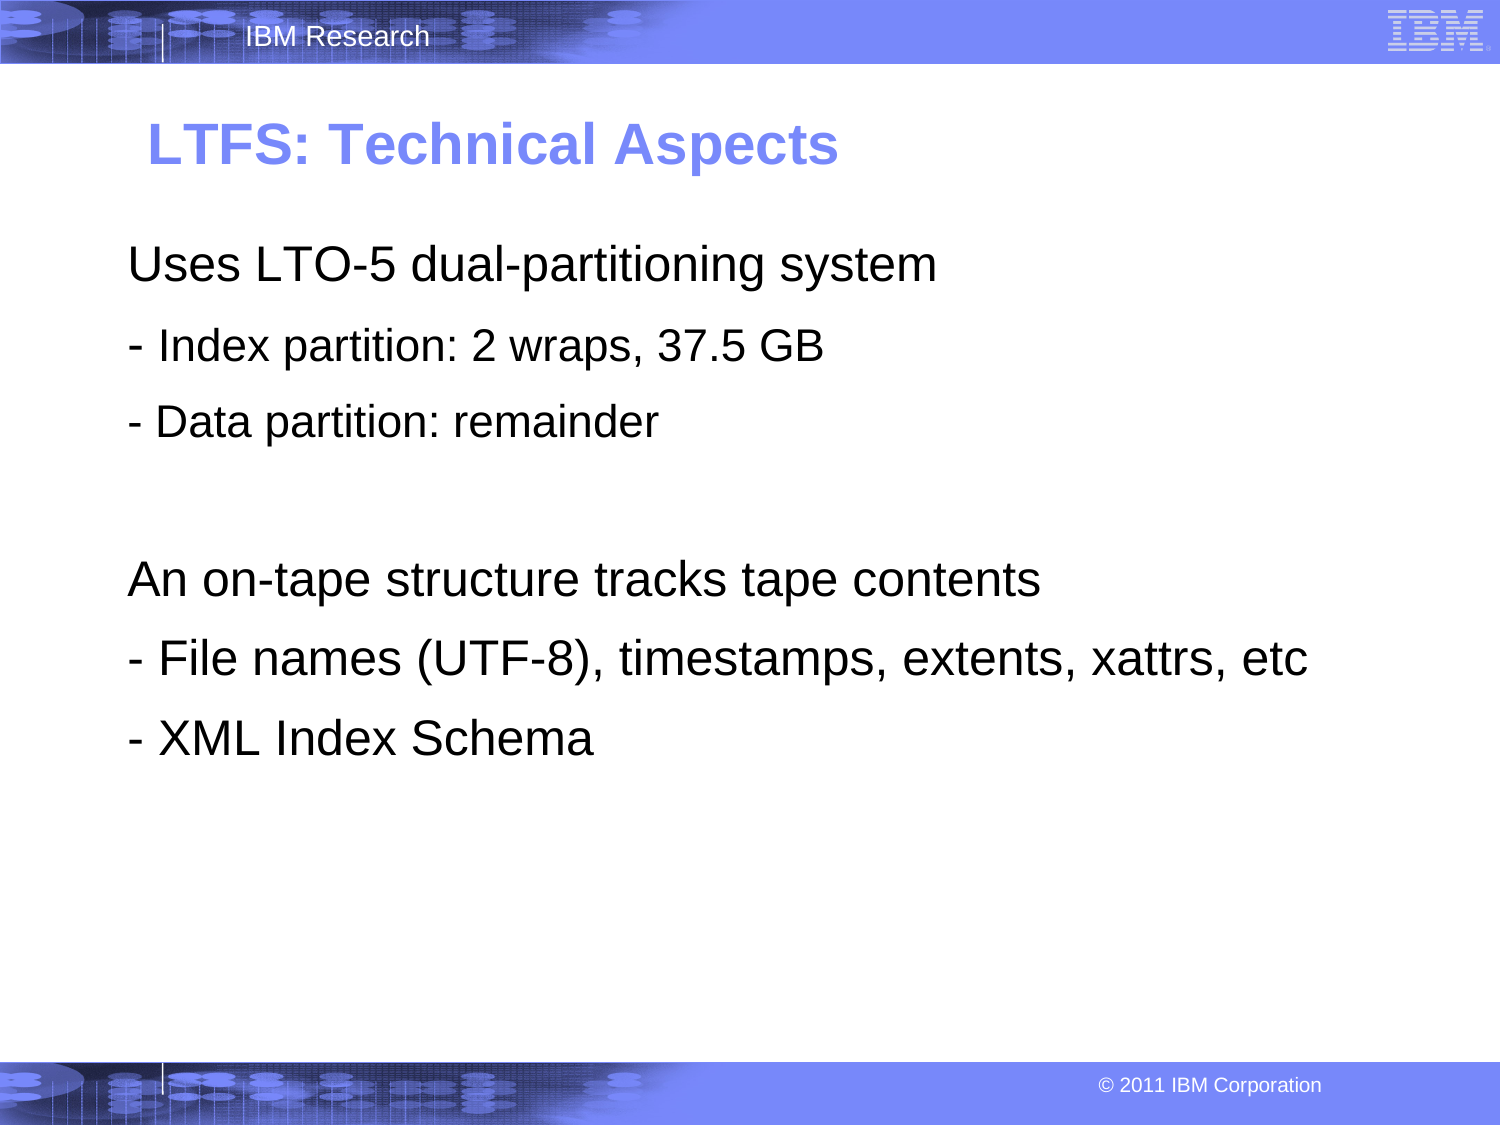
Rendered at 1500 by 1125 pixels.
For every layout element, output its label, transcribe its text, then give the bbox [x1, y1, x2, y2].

list Uses LTO-5 dual-partitioning system - Index partition: 2 wraps, 37.5 GB - Data partition: remainder An on-tape structure tracks tape contents - File names (UTF-8), timestamps, extents, xattrs, etc - XML Index Schema [112, 224, 1444, 1046]
title LTFS: Technical Aspects [132, 96, 1243, 190]
picture [1, 1, 1500, 63]
picture [0, 1063, 1500, 1125]
